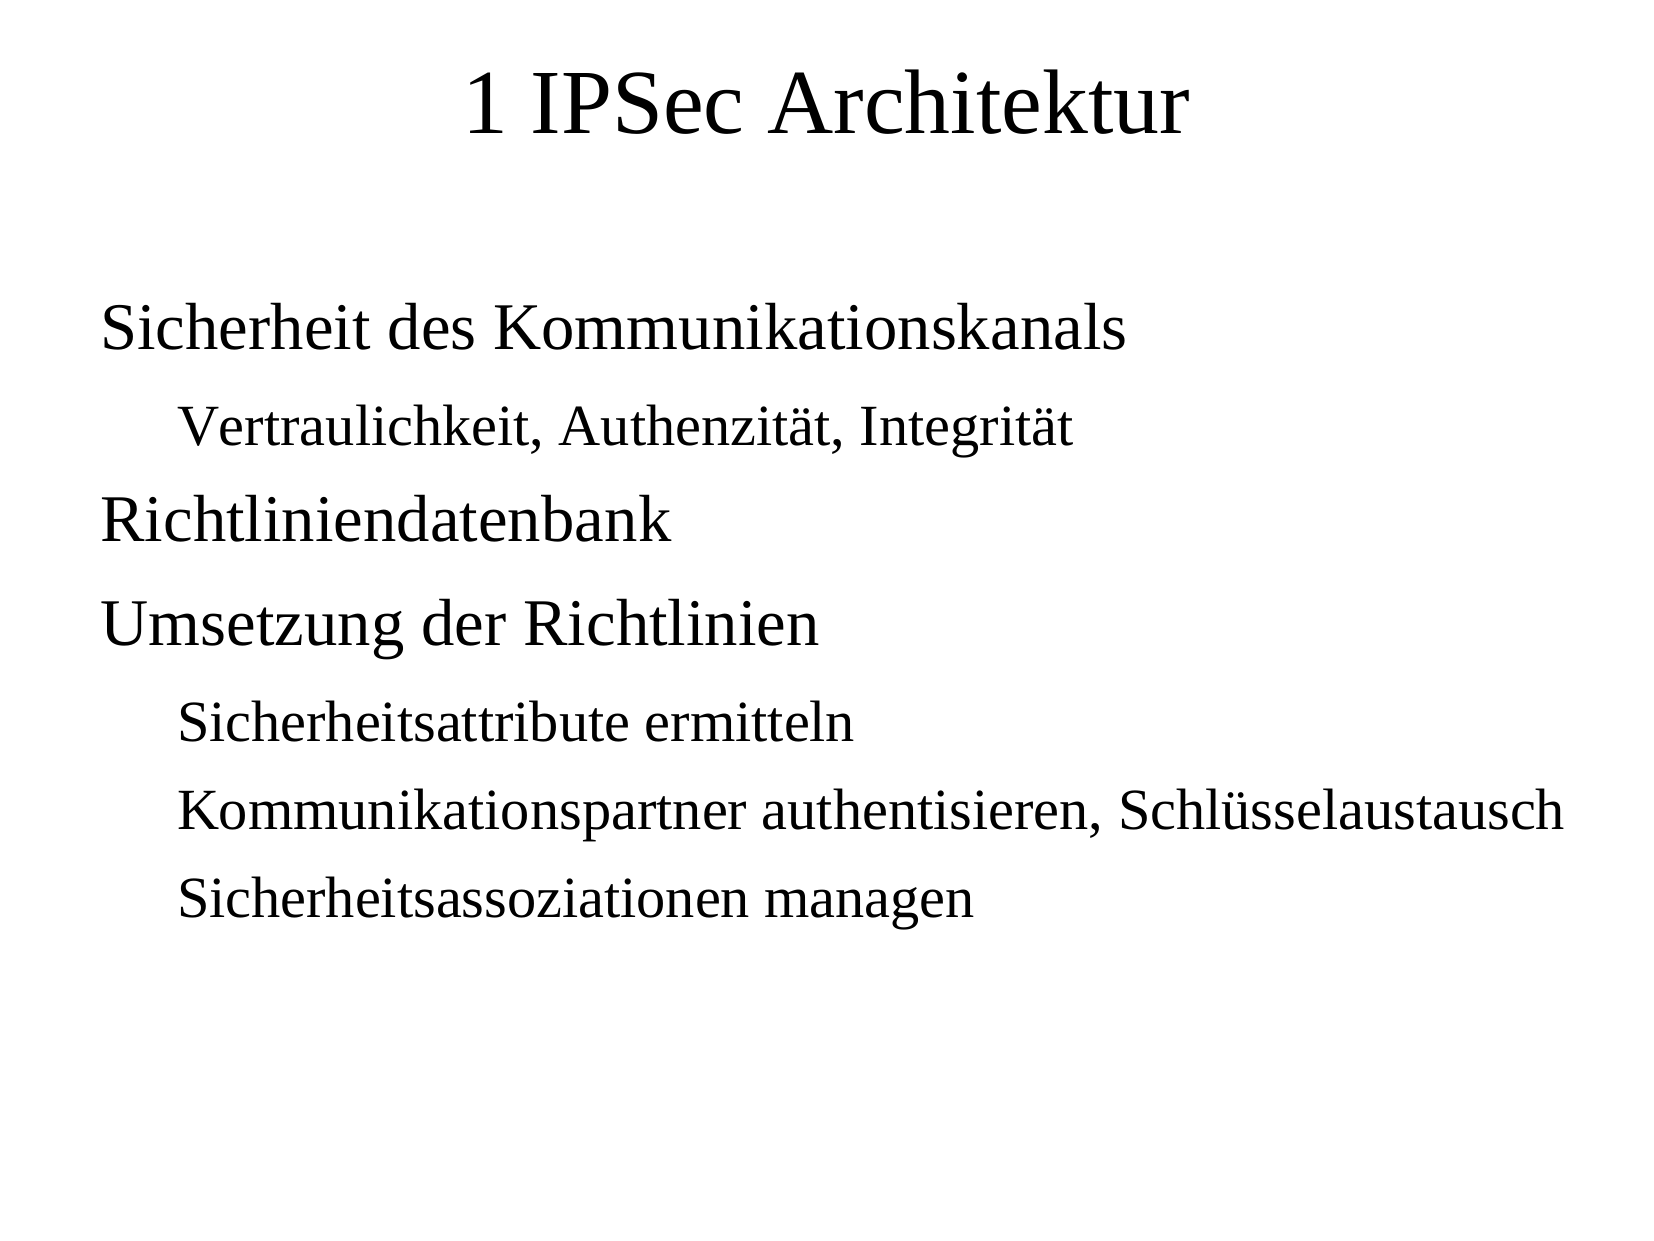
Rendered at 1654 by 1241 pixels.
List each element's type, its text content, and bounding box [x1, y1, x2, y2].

title 1 IPSec Architektur [82, 49, 1571, 257]
list Sicherheit des Kommunikationskanals Vertraulichkeit, Authenzität, Integrität Richtliniendatenbank Umsetzung der Richtlinien Sicherheitsattribute ermitteln Kommunikationspartner authentisieren, Schlüsselaustausch Sicherheitsassoziationen managen [82, 290, 1571, 1109]
